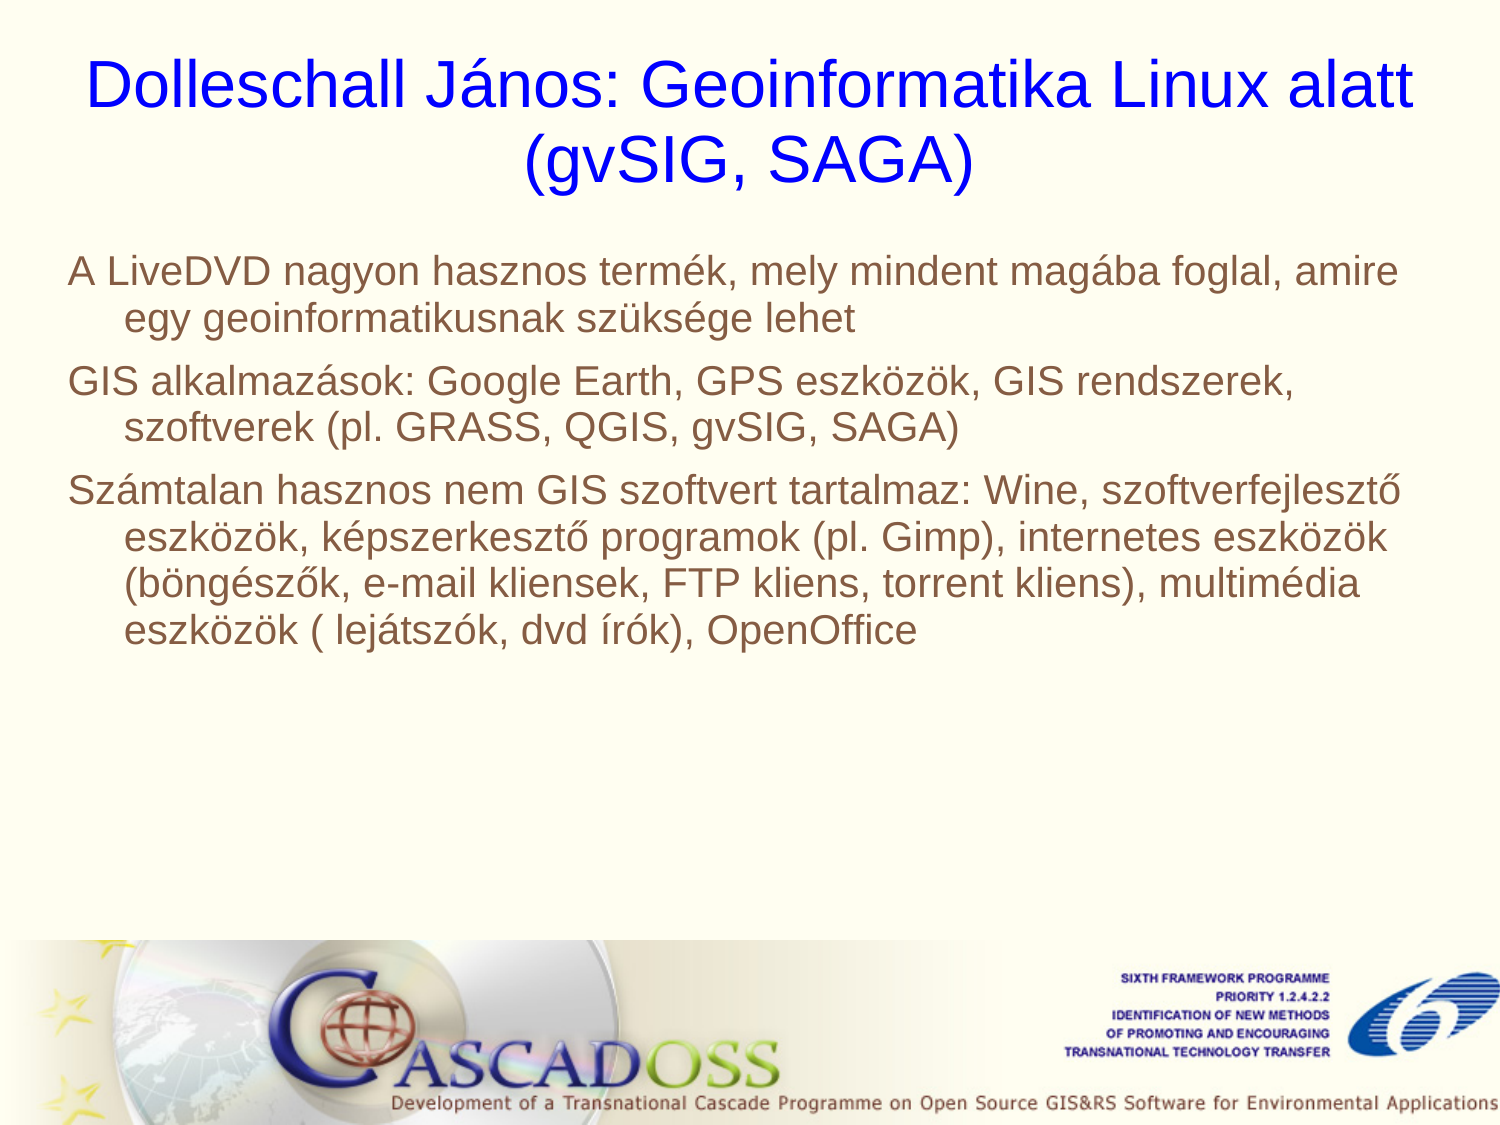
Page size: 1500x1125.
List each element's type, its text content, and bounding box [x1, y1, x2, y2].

text_box [324, 324, 355, 396]
title Dolleschall János: Geoinformatika Linux alatt (gvSIG, SAGA) [75, 28, 1425, 216]
picture [0, 940, 1500, 1125]
list A LiveDVD nagyon hasznos termék, mely mindent magába foglal, amire egy geoinformatikusnak szüksége lehet GIS alkalmazások: Google Earth, GPS eszközök, GIS rendszerek, szoftverek (pl. GRASS, QGIS, gvSIG, SAGA) Számtalan hasznos nem GIS szoftvert tartalmaz: Wine, szoftverfejlesztő eszközök, képszerkesztő programok (pl. Gimp), internetes eszközök (böngészők, e-mail kliensek, FTP kliens, torrent kliens), multimédia eszközök ( lejátszók, dvd írók), OpenOffice [67, 247, 1418, 945]
